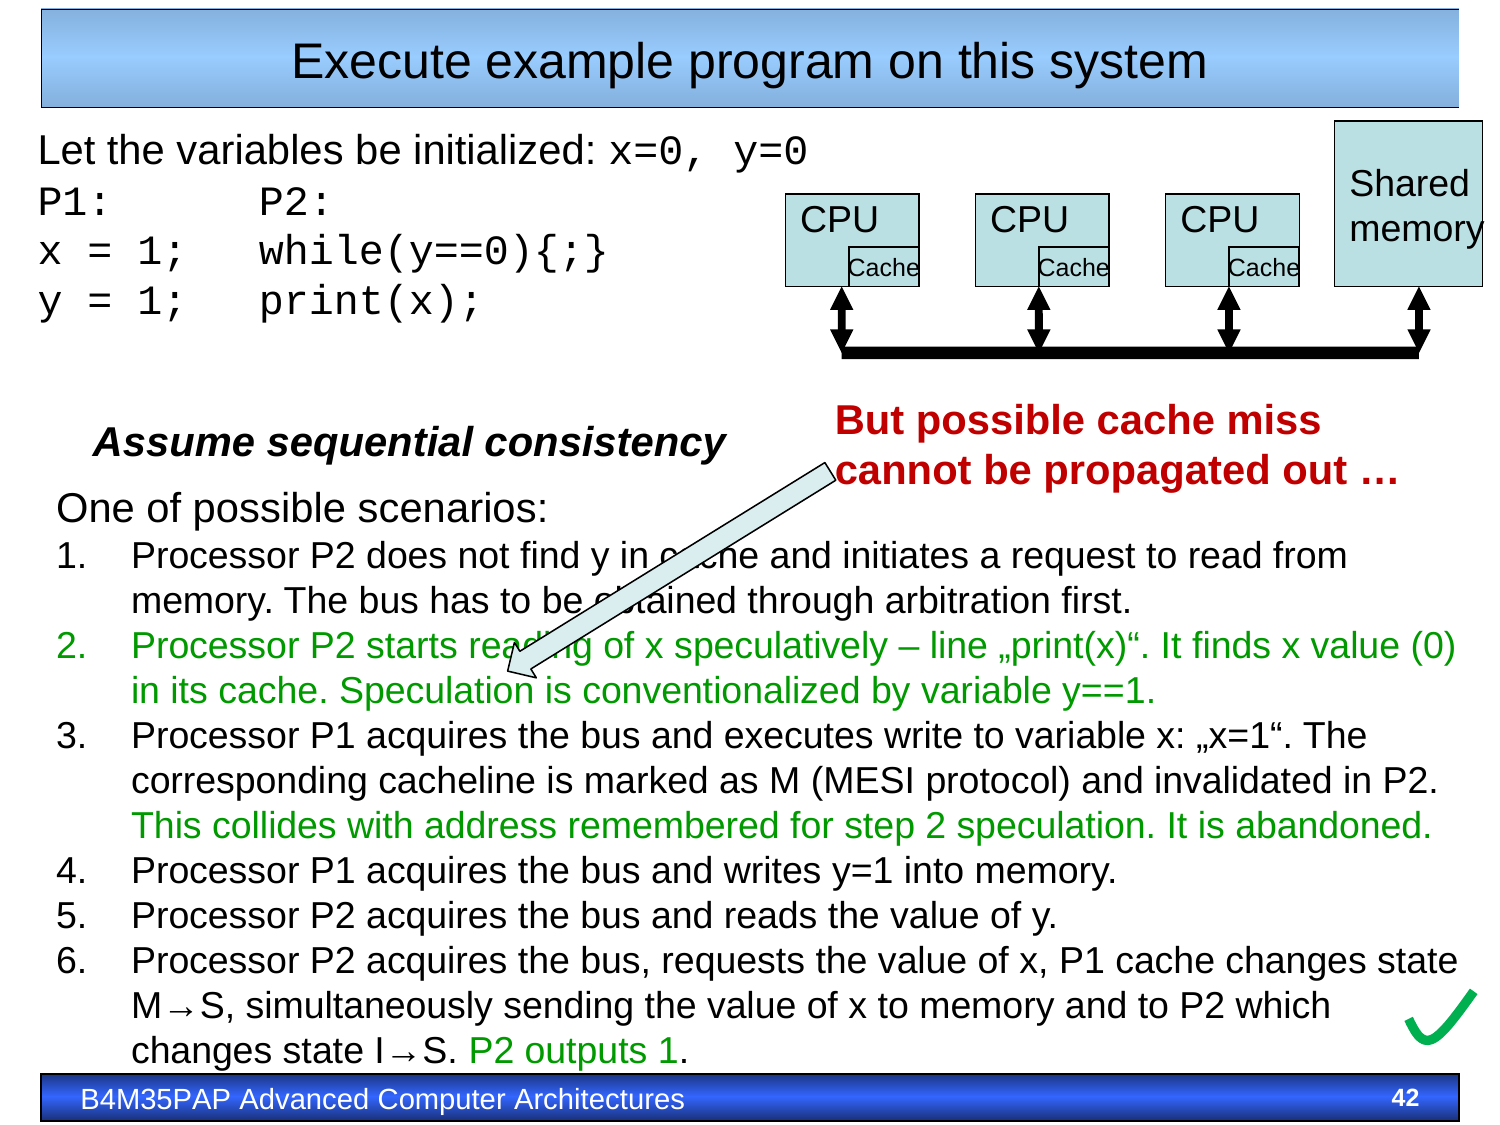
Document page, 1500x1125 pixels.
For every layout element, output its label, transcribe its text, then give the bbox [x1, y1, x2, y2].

text_box [507, 465, 820, 678]
title Execute example program on this system [41, 8, 1459, 108]
text_box CPU [1165, 193, 1300, 287]
text_box CPU [1043, 193, 1110, 246]
text_box Let the variables be initialized: x=0, y=0 P1: P2: x = 1; while(y==0){;} y = 1; print(x); [22, 115, 1043, 331]
text_box But possible cache miss cannot be propagated out … [820, 385, 1473, 501]
text_box Cache [1228, 246, 1300, 287]
text_box One of possible scenarios: Processor P2 does not find y in cache and initiates a request to read from memory. The bus has to be obtained through arbitration first. Processor P2 starts reading of x speculatively – line „print(x)“. It finds x value (0) in its cache. Speculation is conventionalized by variable y==1. Processor P1 acquires the bus and executes write to variable x: „x=1“. The corresponding cacheline is marked as M (MESI protocol) and invalidated in P2. This collides with address remembered for step 2 speculation. It is abandoned. Processor P1 acquires the bus and writes y=1 into memory. Processor P2 acquires the bus and reads the value of y. Processor P2 acquires the bus, requests the value of x, P1 cache changes state M→S, simultaneously sending the value of x to memory and to P2 which changes state I→S. P2 outputs 1. [41, 473, 1483, 1079]
text_box Shared memory [1334, 120, 1483, 287]
text_box Cache [1043, 246, 1110, 287]
text_box Assume sequential consistency [78, 407, 753, 473]
